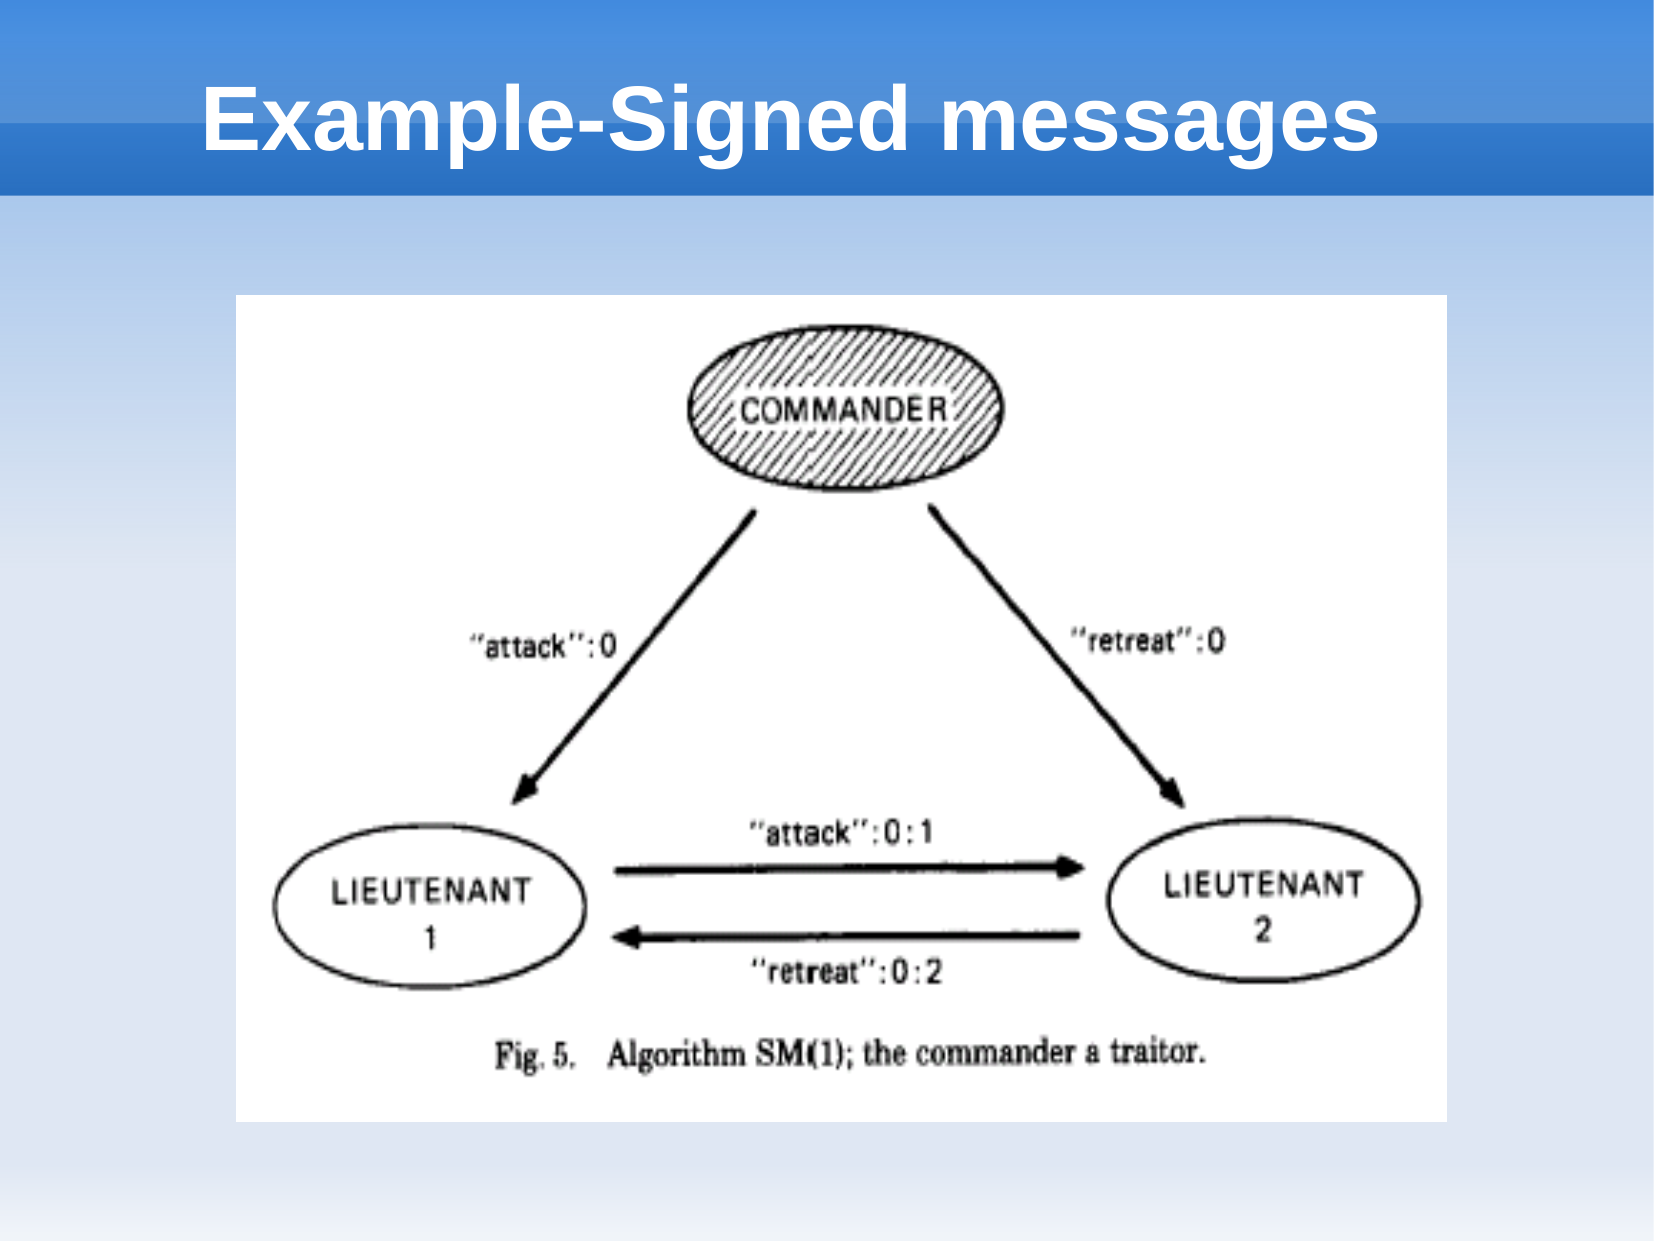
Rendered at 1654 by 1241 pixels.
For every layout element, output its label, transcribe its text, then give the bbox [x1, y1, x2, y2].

picture [0, 0, 1654, 1241]
title Example-Signed messages [88, 0, 1495, 178]
